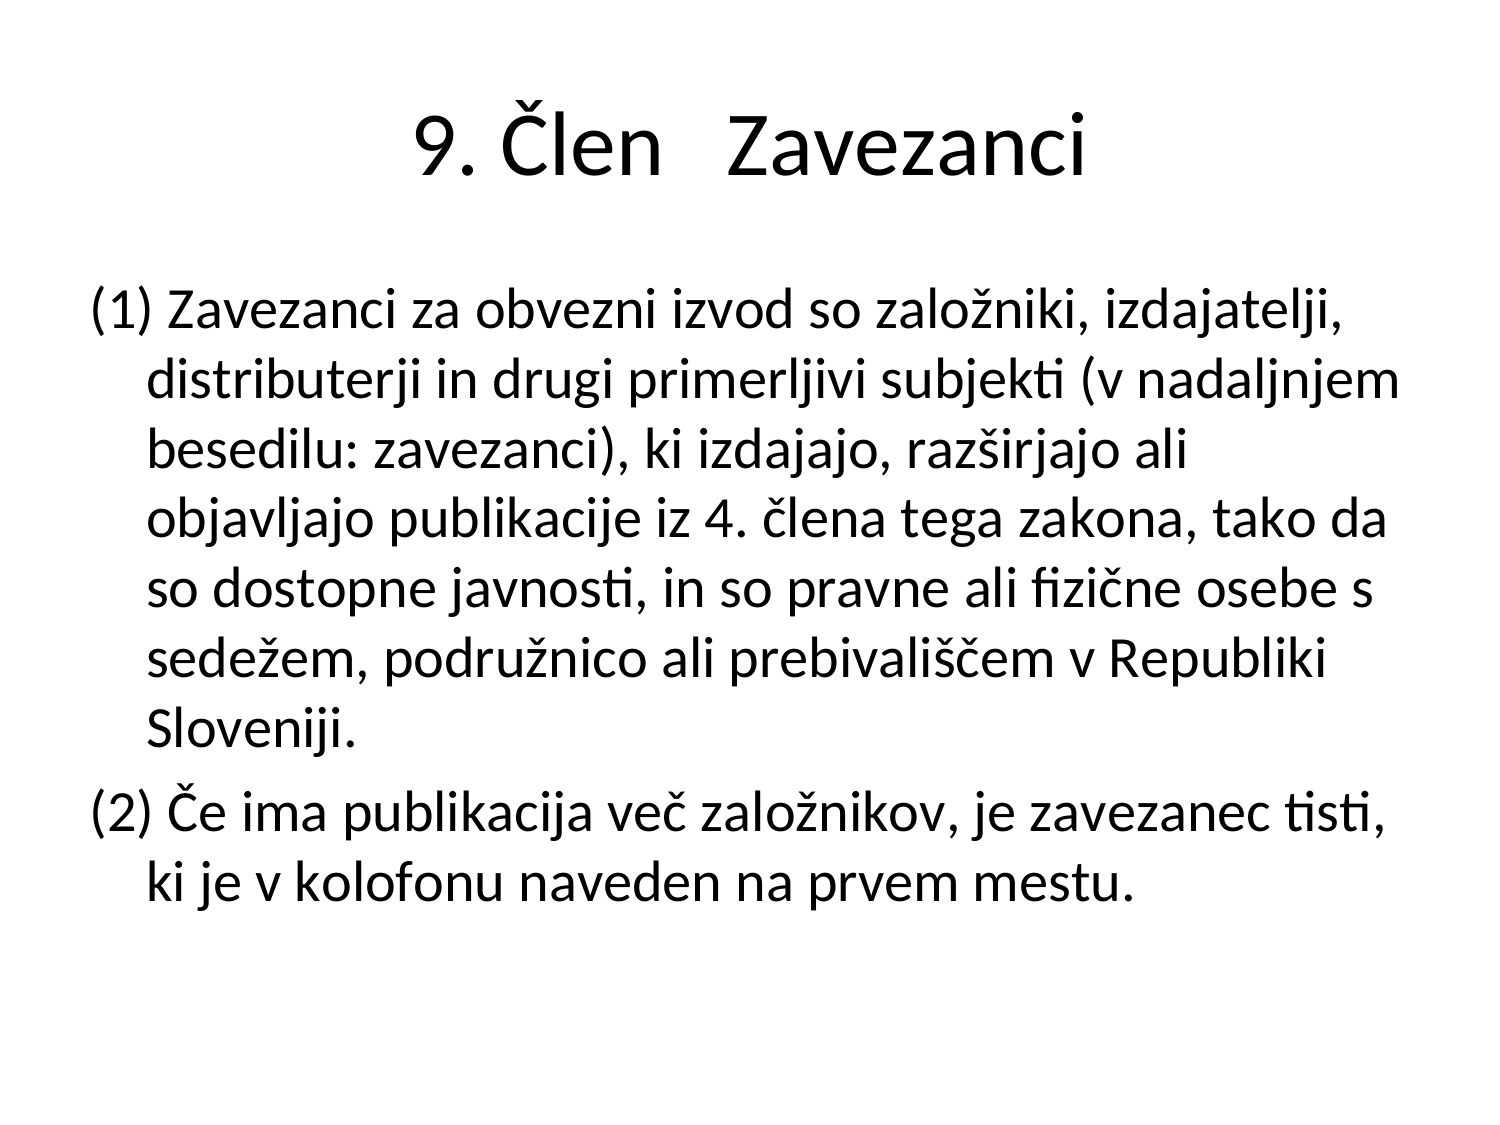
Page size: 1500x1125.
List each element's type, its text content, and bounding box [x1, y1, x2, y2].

list (1) Zavezanci za obvezni izvod so založniki, izdajatelji, distributerji in drugi primerljivi subjekti (v nadaljnjem besedilu: zavezanci), ki izdajajo, razširjajo ali objavljajo publikacije iz 4. člena tega zakona, tako da so dostopne javnosti, in so pravne ali fizične osebe s sedežem, podružnico ali prebivališčem v Republiki Sloveniji. (2) Če ima publikacija več založnikov, je zavezanec tisti, ki je v kolofonu naveden na prvem mestu. [75, 262, 1426, 1006]
title 9. Člen Zavezanci [75, 45, 1426, 233]
